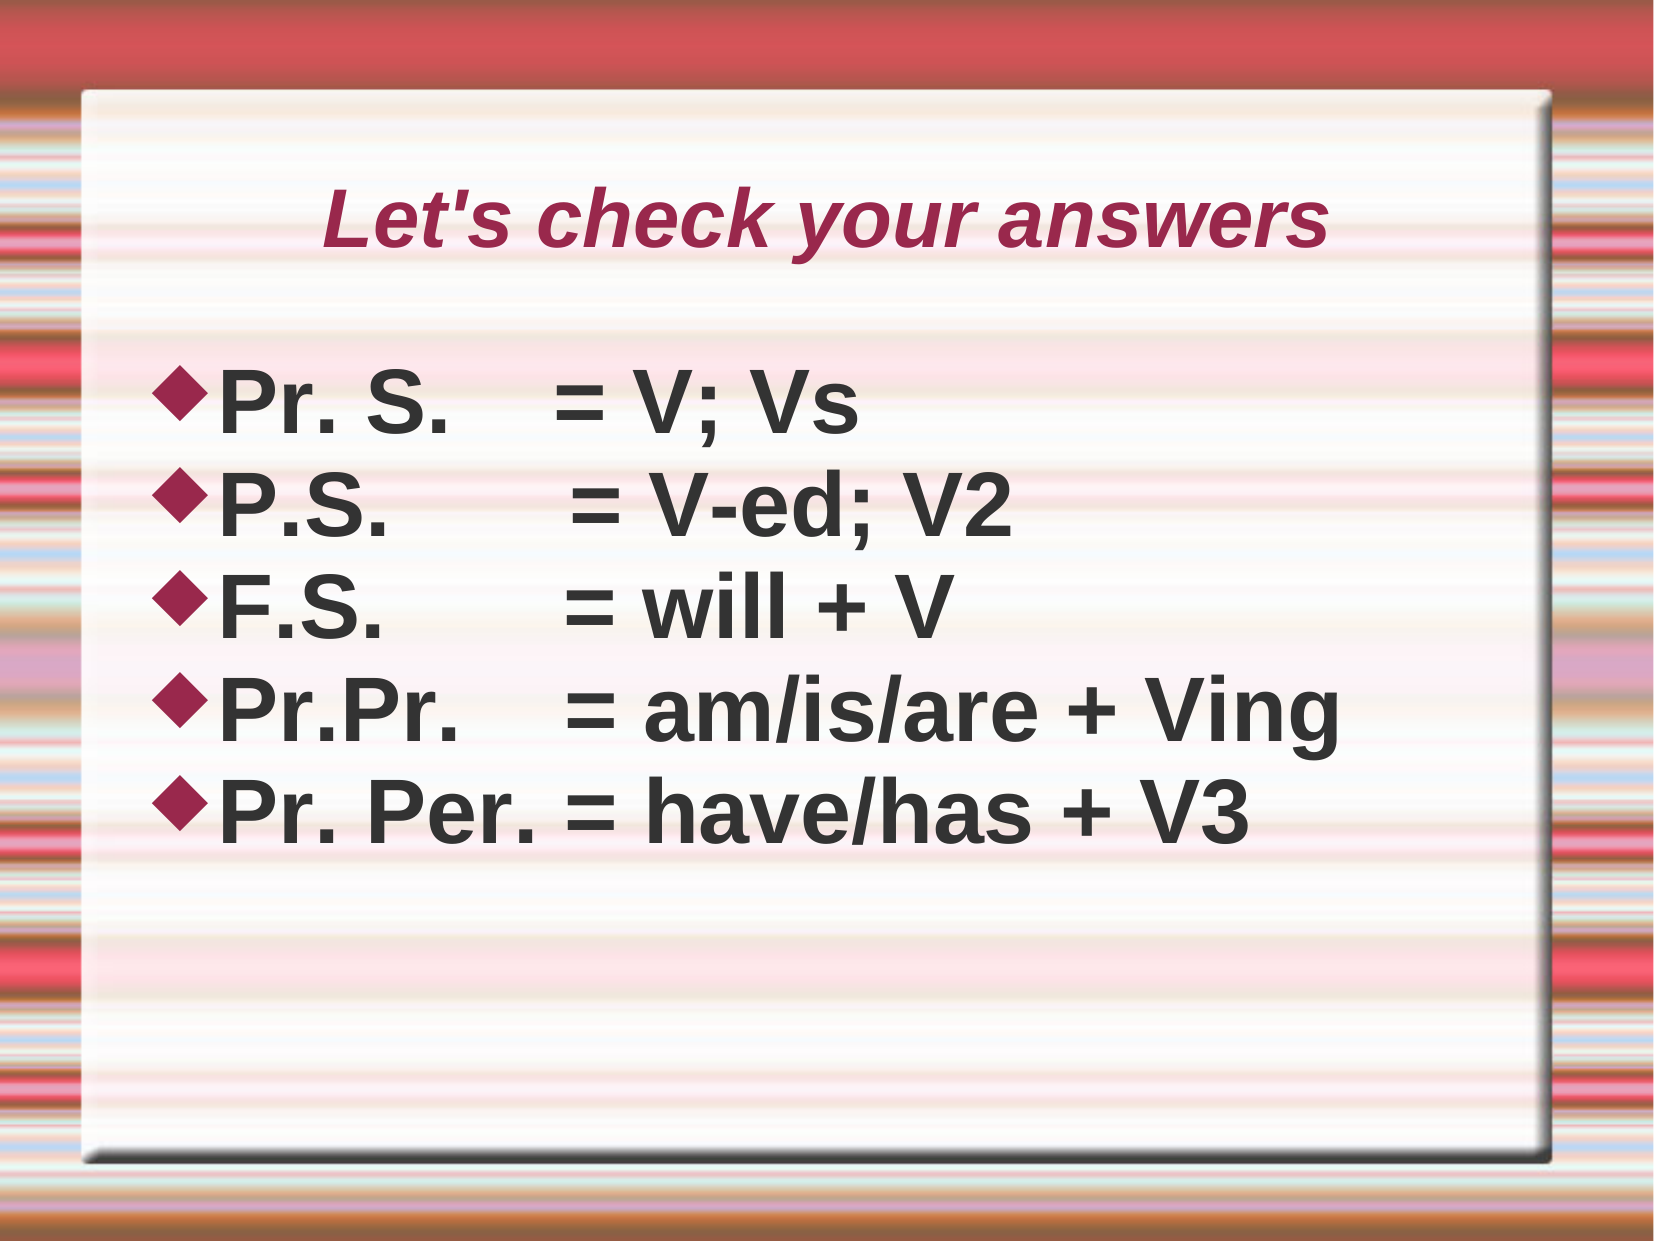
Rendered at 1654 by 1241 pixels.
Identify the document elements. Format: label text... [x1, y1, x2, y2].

title Let's check your answers [121, 114, 1534, 322]
picture [0, 0, 1654, 1241]
list Pr. S. = V; Vs P.S. = V-ed; V2 F.S. = will + V Pr.Pr. = am/is/are + Ving Pr. Per. = have/has + V3 [134, 350, 1516, 1133]
